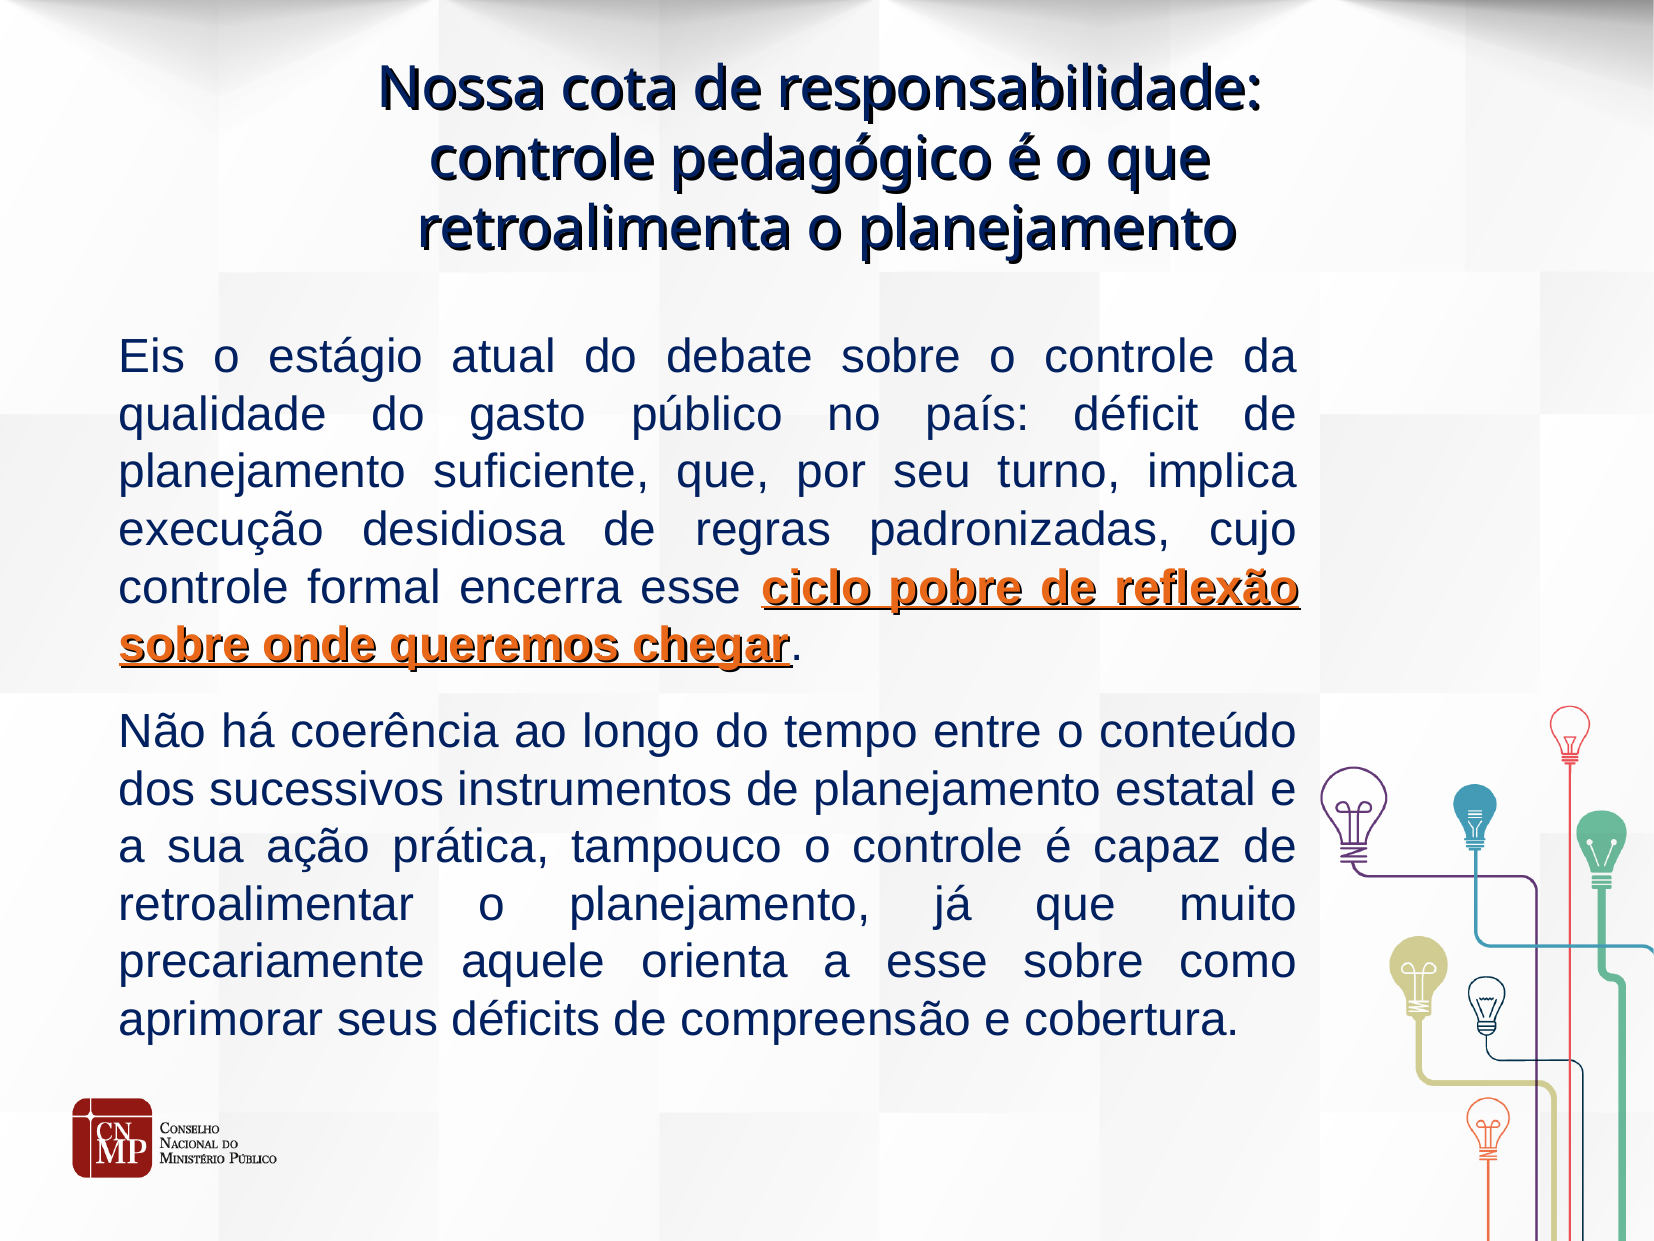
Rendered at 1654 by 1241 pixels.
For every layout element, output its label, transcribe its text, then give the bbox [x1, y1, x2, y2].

title Nossa cota de responsabilidade: controle pedagógico é o que retroalimenta o planejamento [82, 49, 1571, 257]
list Eis o estágio atual do debate sobre o controle da qualidade do gasto público no país: déficit de planejamento suficiente, que, por seu turno, implica execução desidiosa de regras padronizadas, cujo controle formal encerra esse ciclo pobre de reflexão sobre onde queremos chegar. Não há coerência ao longo do tempo entre o conteúdo dos sucessivos instrumentos de planejamento estatal e a sua ação prática, tampouco o controle é capaz de retroalimentar o planejamento, já que muito precariamente aquele orienta a esse sobre como aprimorar seus déficits de compreensão e cobertura. [82, 324, 1300, 1109]
